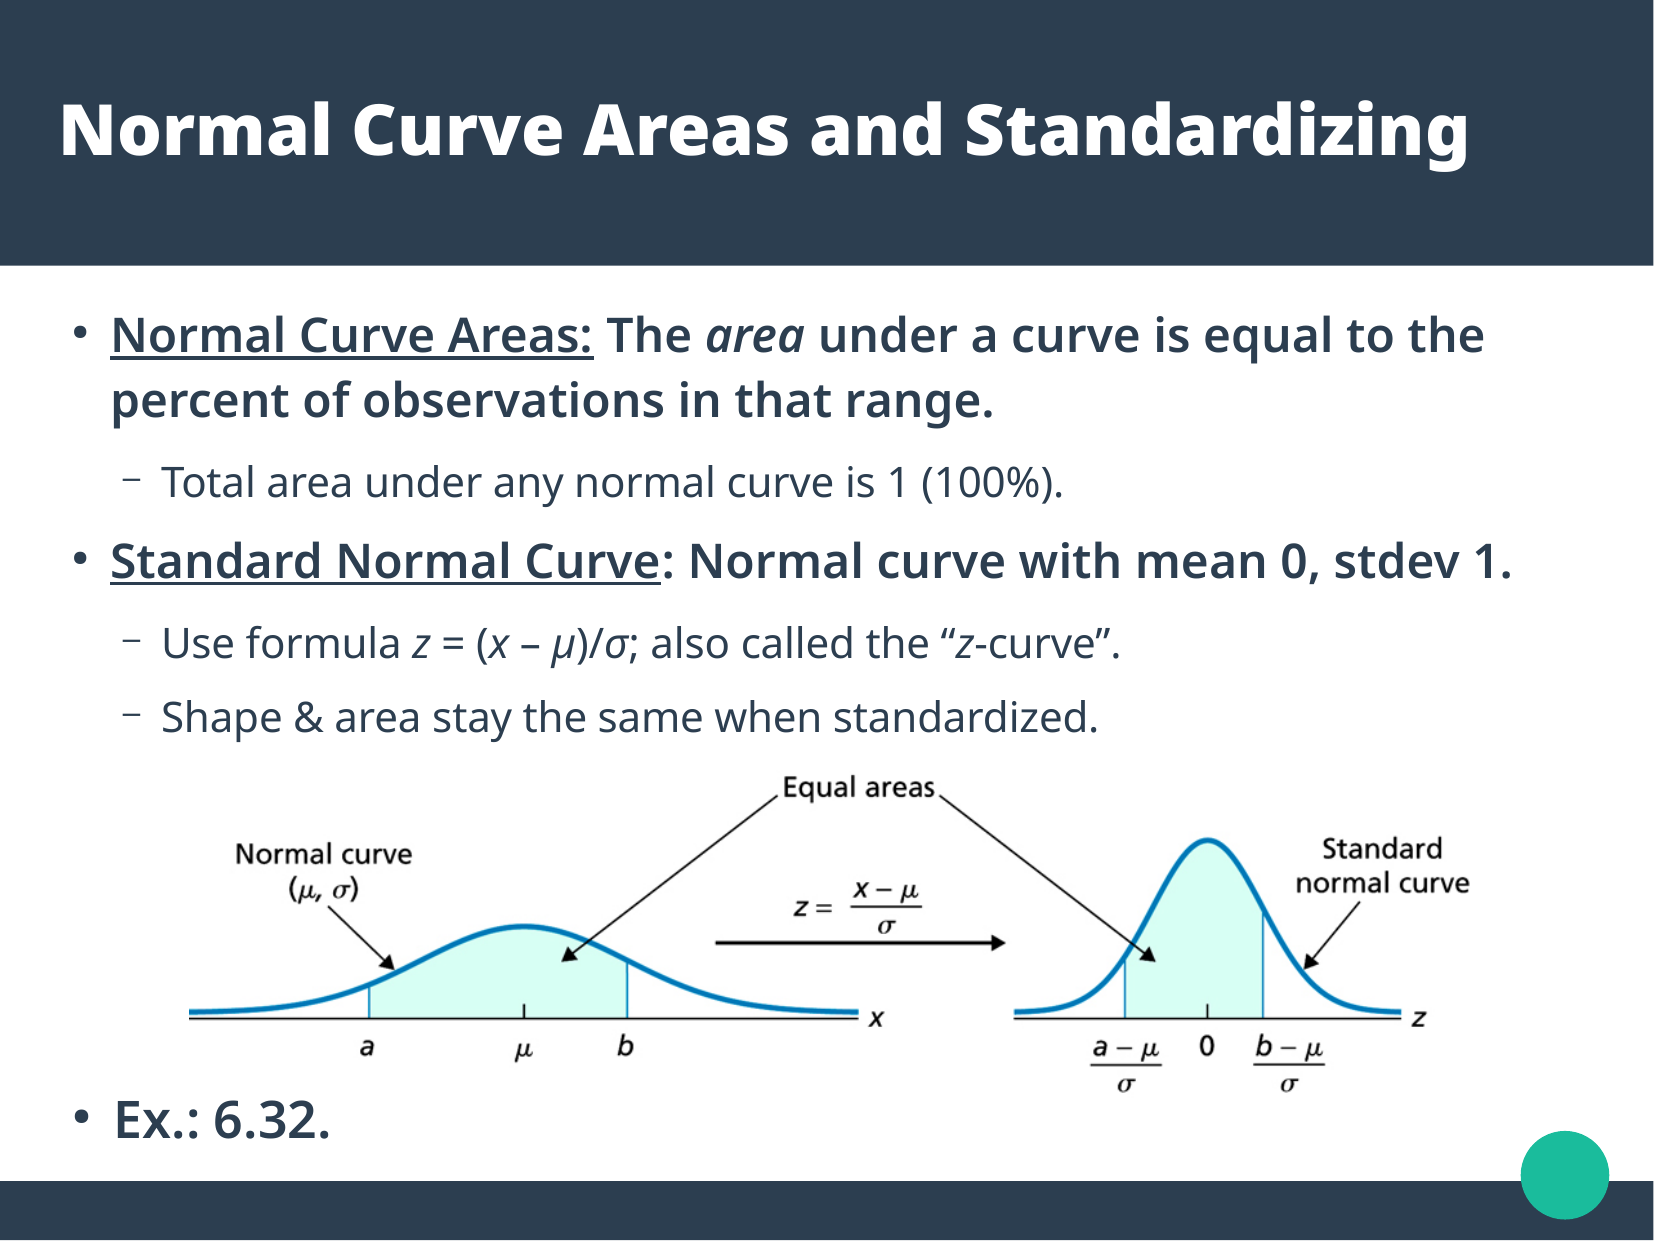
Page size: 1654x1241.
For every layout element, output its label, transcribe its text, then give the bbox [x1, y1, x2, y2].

picture [189, 770, 1471, 1082]
list Normal Curve Areas: The area under a curve is equal to the percent of observations in that range. Total area under any normal curve is 1 (100%). Standard Normal Curve: Normal curve with mean 0, stdev 1. Use formula z = (x – μ)/σ; also called the “z-curve”. Shape & area stay the same when standardized. [59, 301, 1595, 751]
title Normal Curve Areas and Standardizing [59, 49, 1595, 207]
list Ex.: 6.32. [58, 1082, 1594, 1155]
